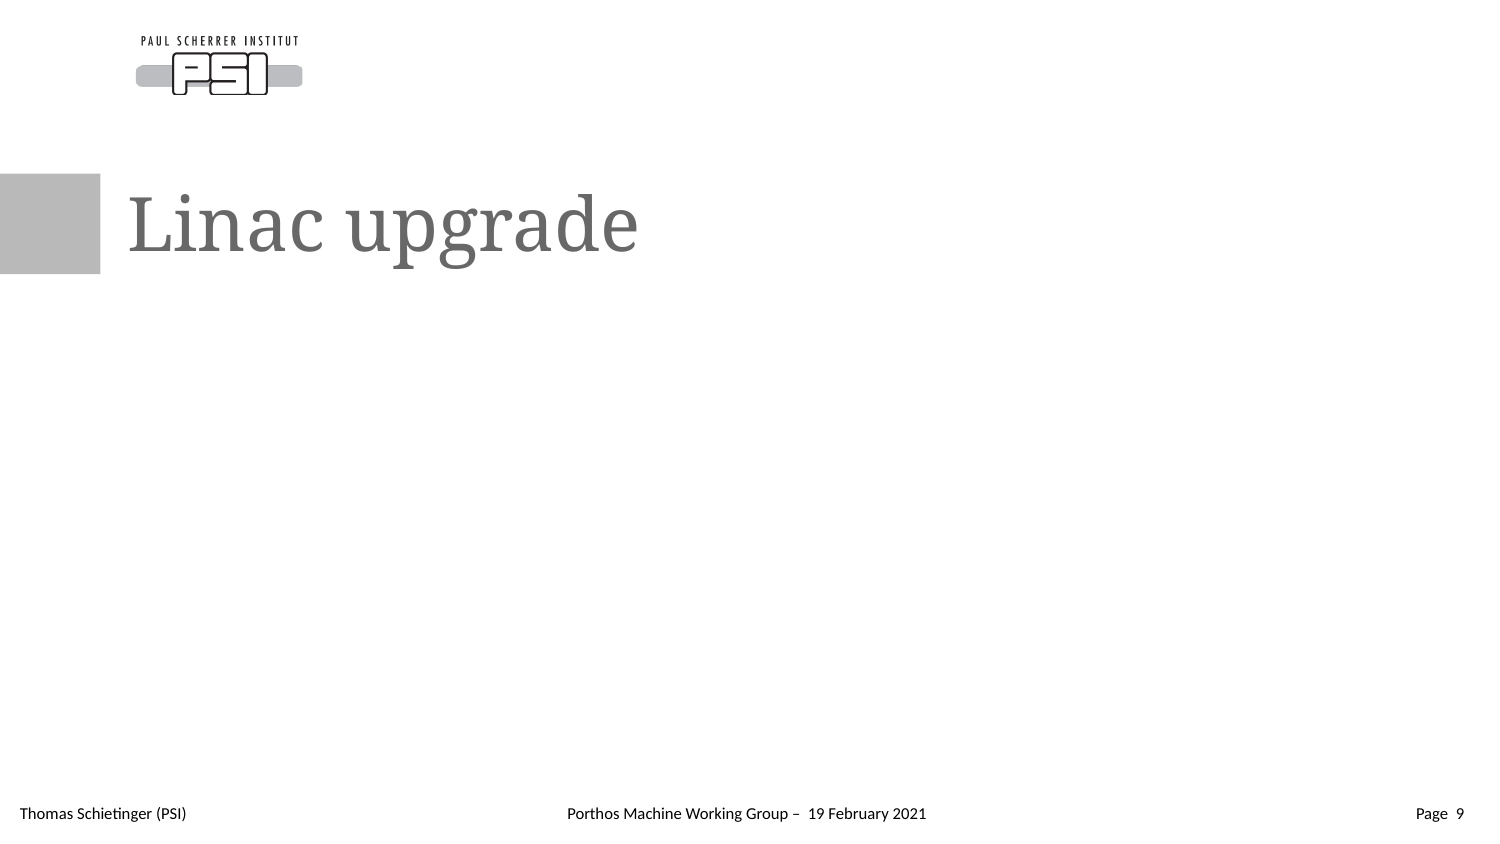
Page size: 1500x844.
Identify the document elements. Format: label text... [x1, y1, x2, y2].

title Linac upgrade [127, 176, 1228, 268]
